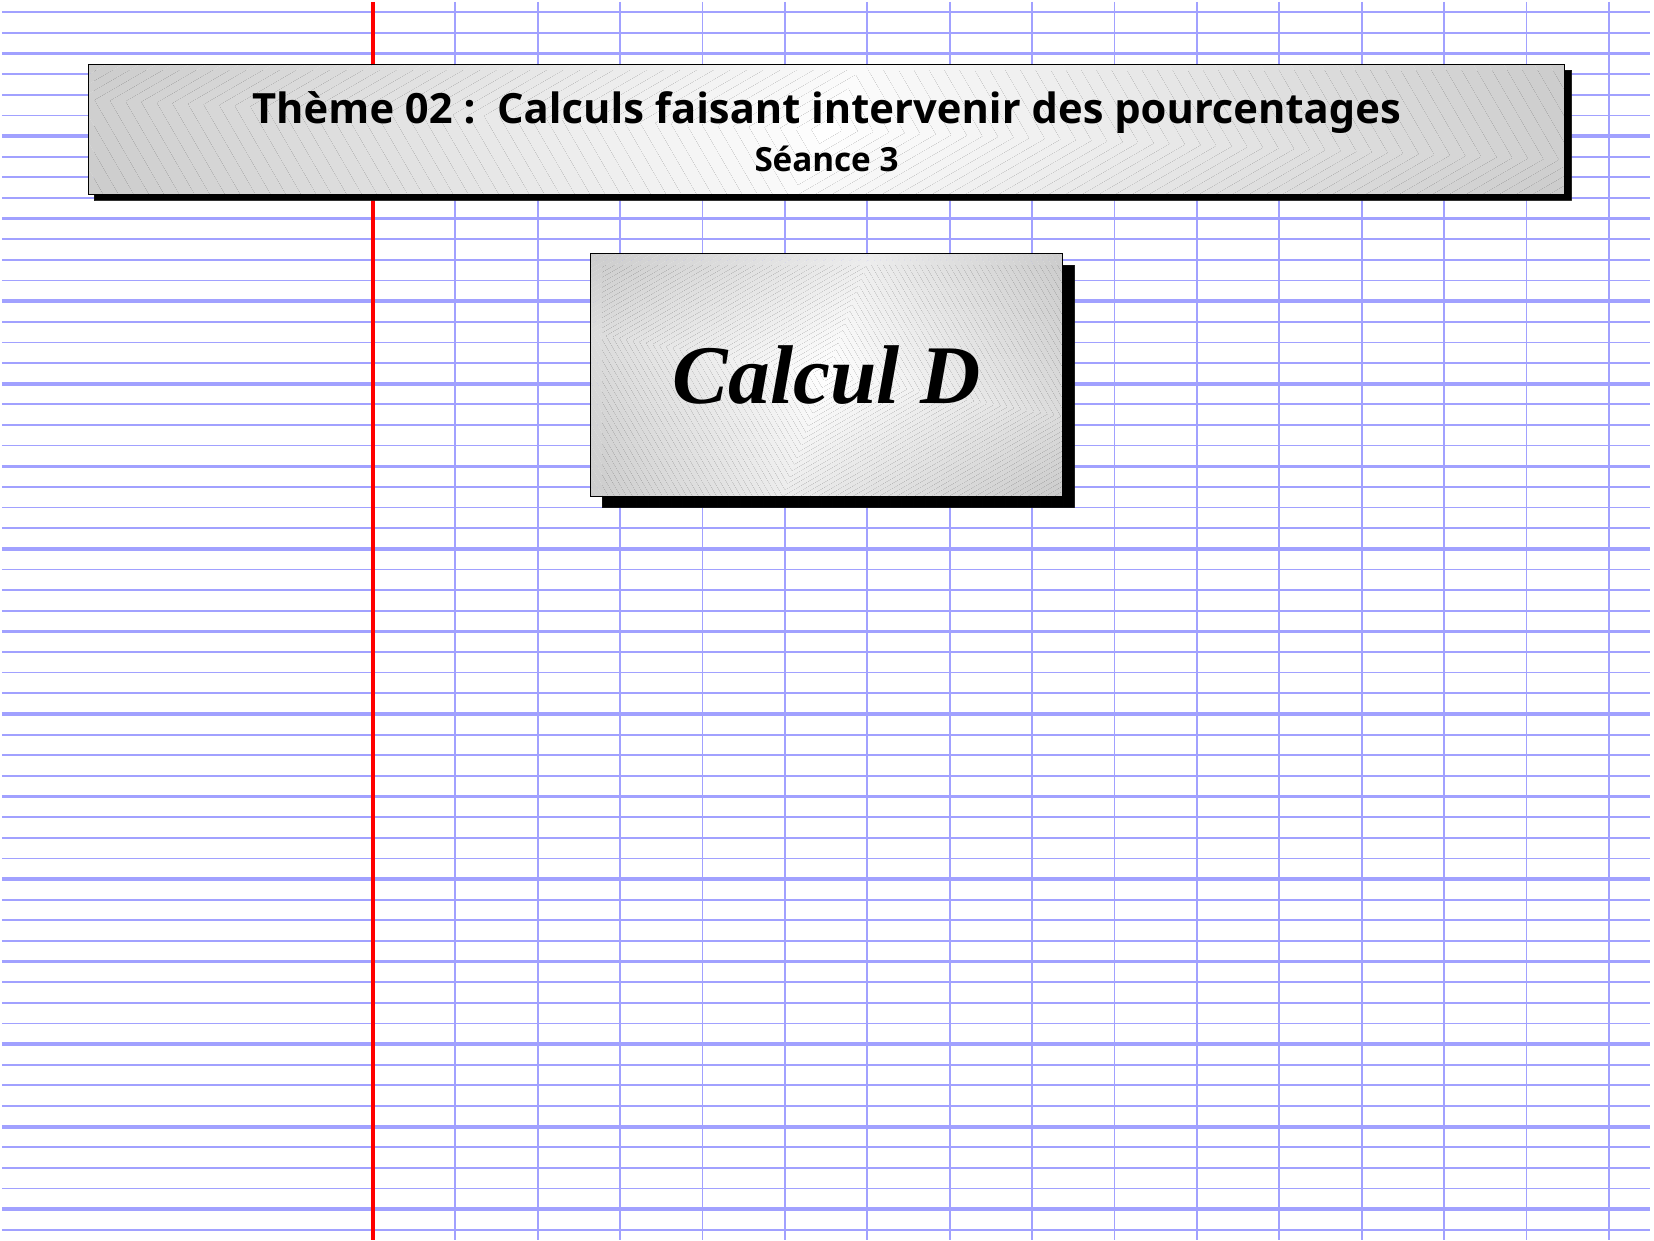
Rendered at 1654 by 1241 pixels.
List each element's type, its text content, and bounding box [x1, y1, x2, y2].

text_box Thème 02 : Calculs faisant intervenir des pourcentages Séance 3 [88, 64, 1565, 195]
text_box Calcul D [590, 253, 1063, 497]
picture [0, 0, 1654, 1241]
